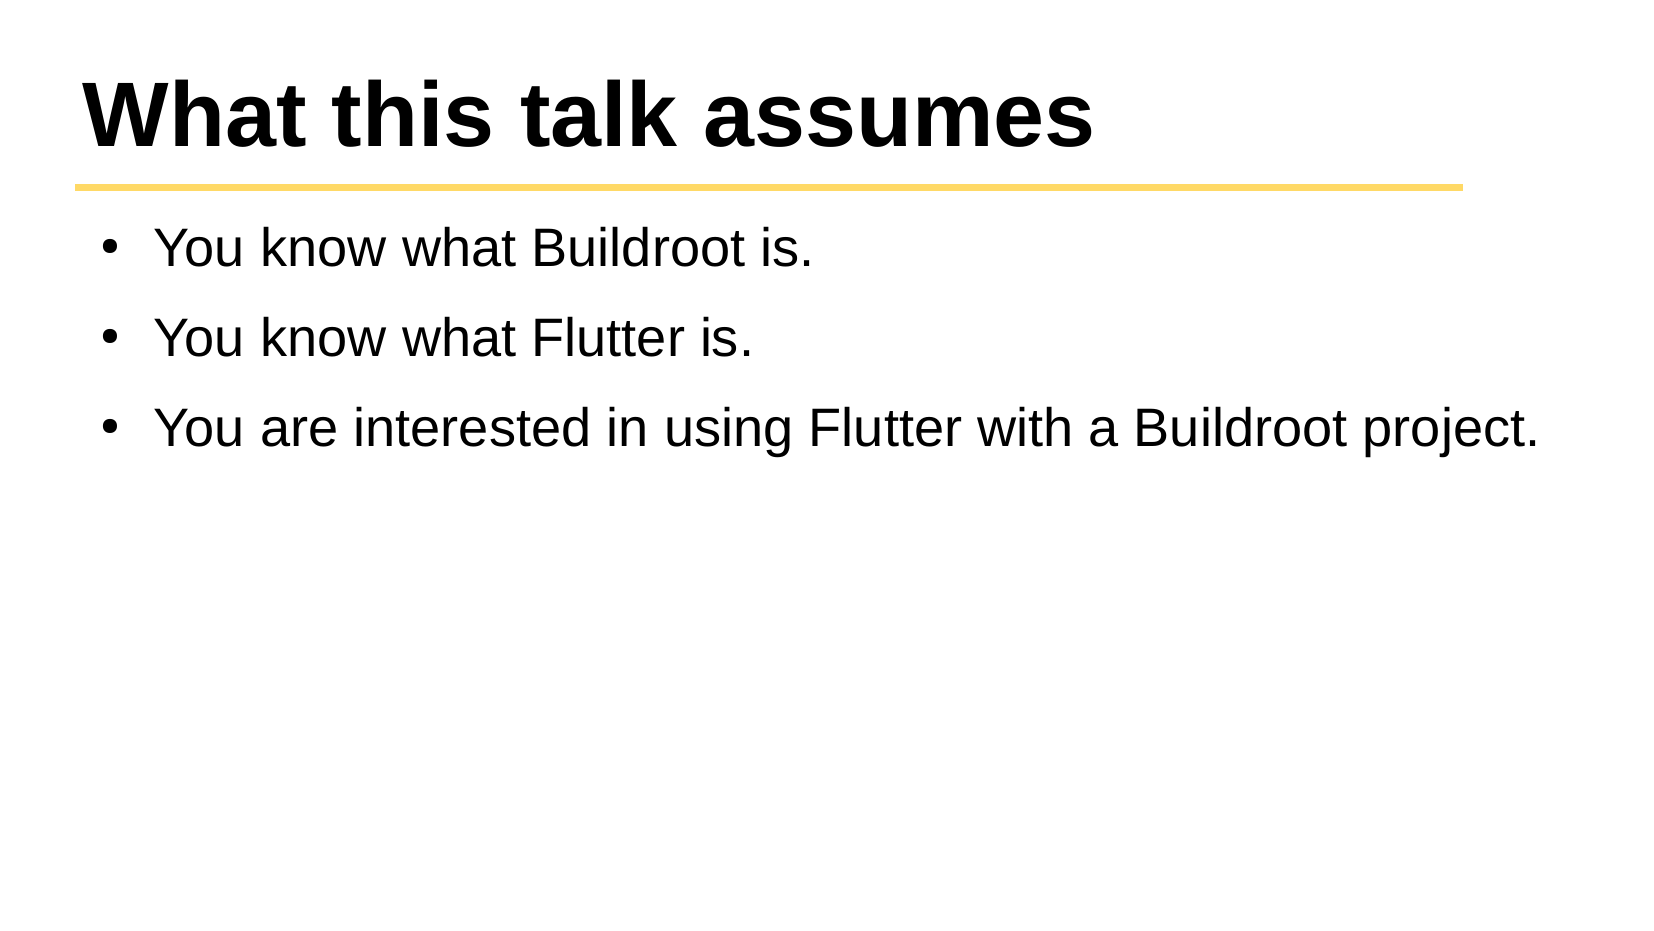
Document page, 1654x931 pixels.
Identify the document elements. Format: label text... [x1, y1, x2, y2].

list You know what Buildroot is. You know what Flutter is. You are interested in using Flutter with a Buildroot project. [82, 217, 1571, 758]
title What this talk assumes [82, 37, 1571, 193]
